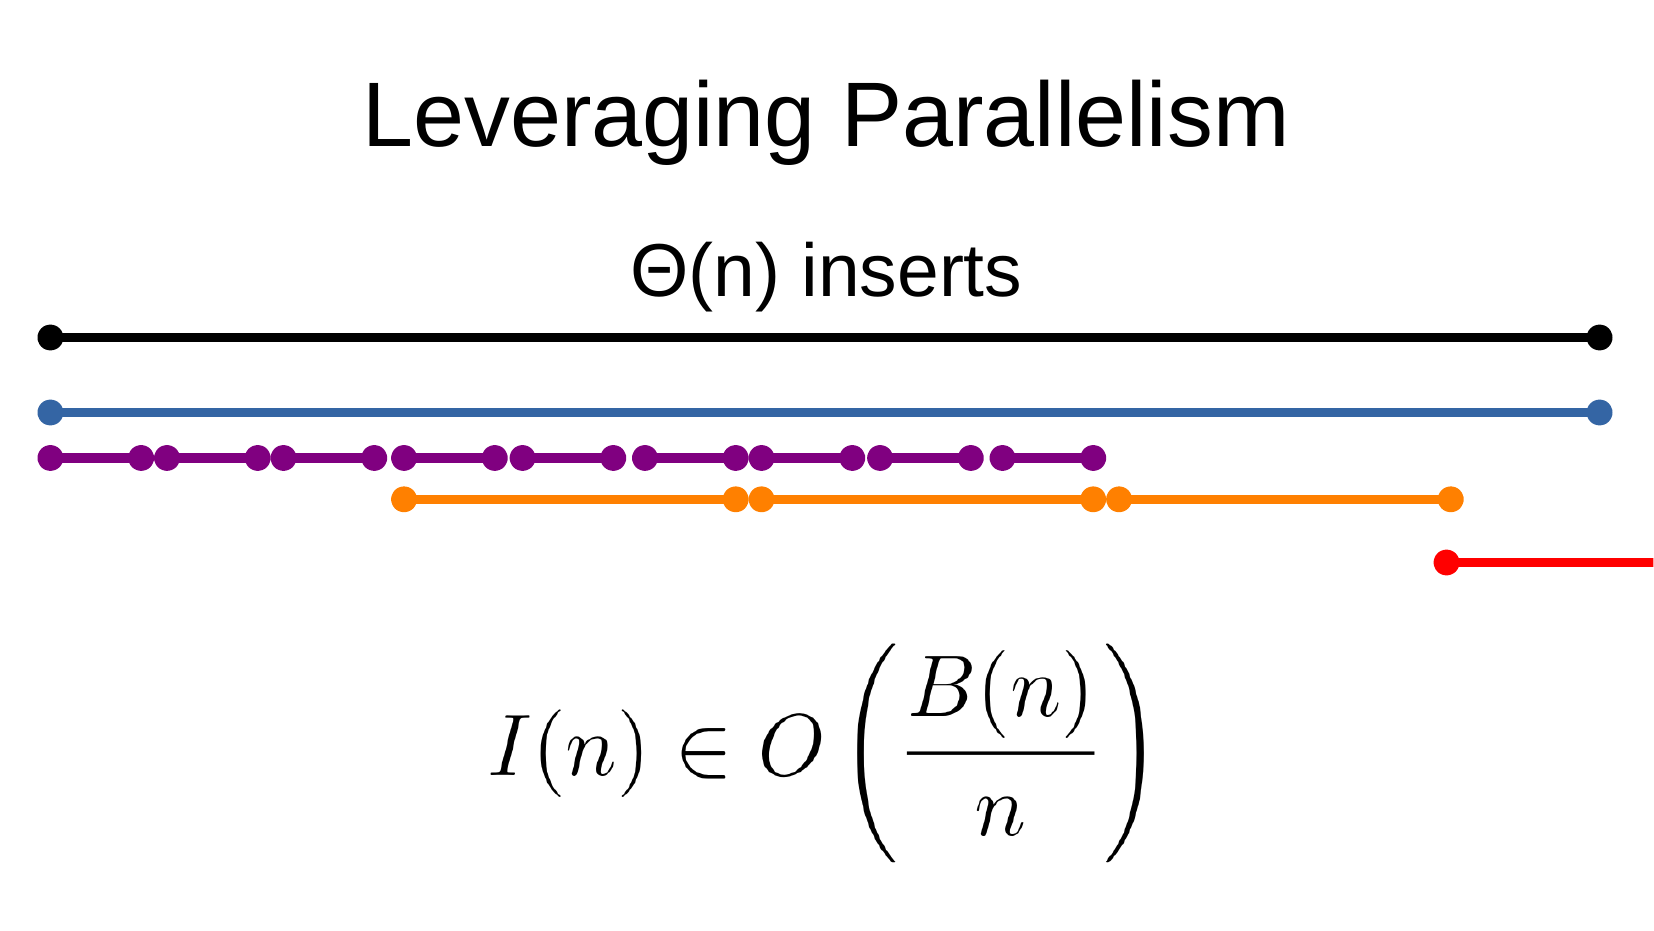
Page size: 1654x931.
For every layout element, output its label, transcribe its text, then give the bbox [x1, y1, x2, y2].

picture [452, 590, 1202, 901]
title Leveraging Parallelism [82, 37, 1571, 193]
text_box Θ(n) inserts [616, 221, 1038, 320]
